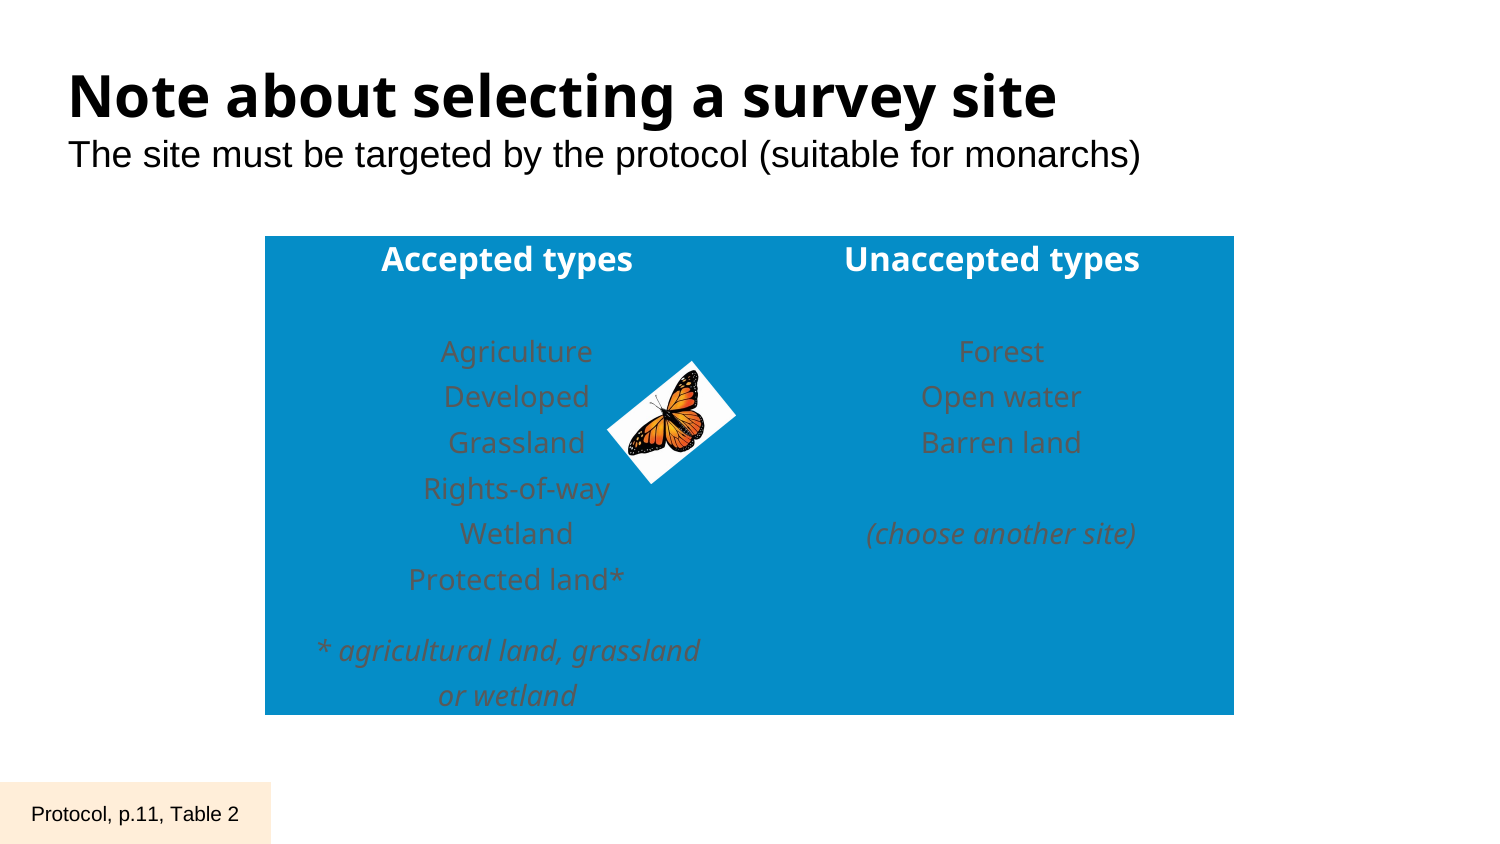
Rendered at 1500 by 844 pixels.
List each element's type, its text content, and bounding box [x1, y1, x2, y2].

table_cell Forest Open water Barren land (choose another site) [750, 325, 1234, 715]
table_cell Agriculture Developed Grassland Rights-of-way Wetland Protected land* * agricultural land, grassland or wetland [265, 325, 750, 715]
text_box Note about selecting a survey site The site must be targeted by the protocol (suitable for monarchs) [52, 44, 1400, 191]
text_box Protocol, p.11, Table 2 [0, 782, 271, 844]
table_header Unaccepted types [750, 236, 1234, 325]
table_header Accepted types [265, 236, 750, 325]
picture [608, 362, 735, 483]
